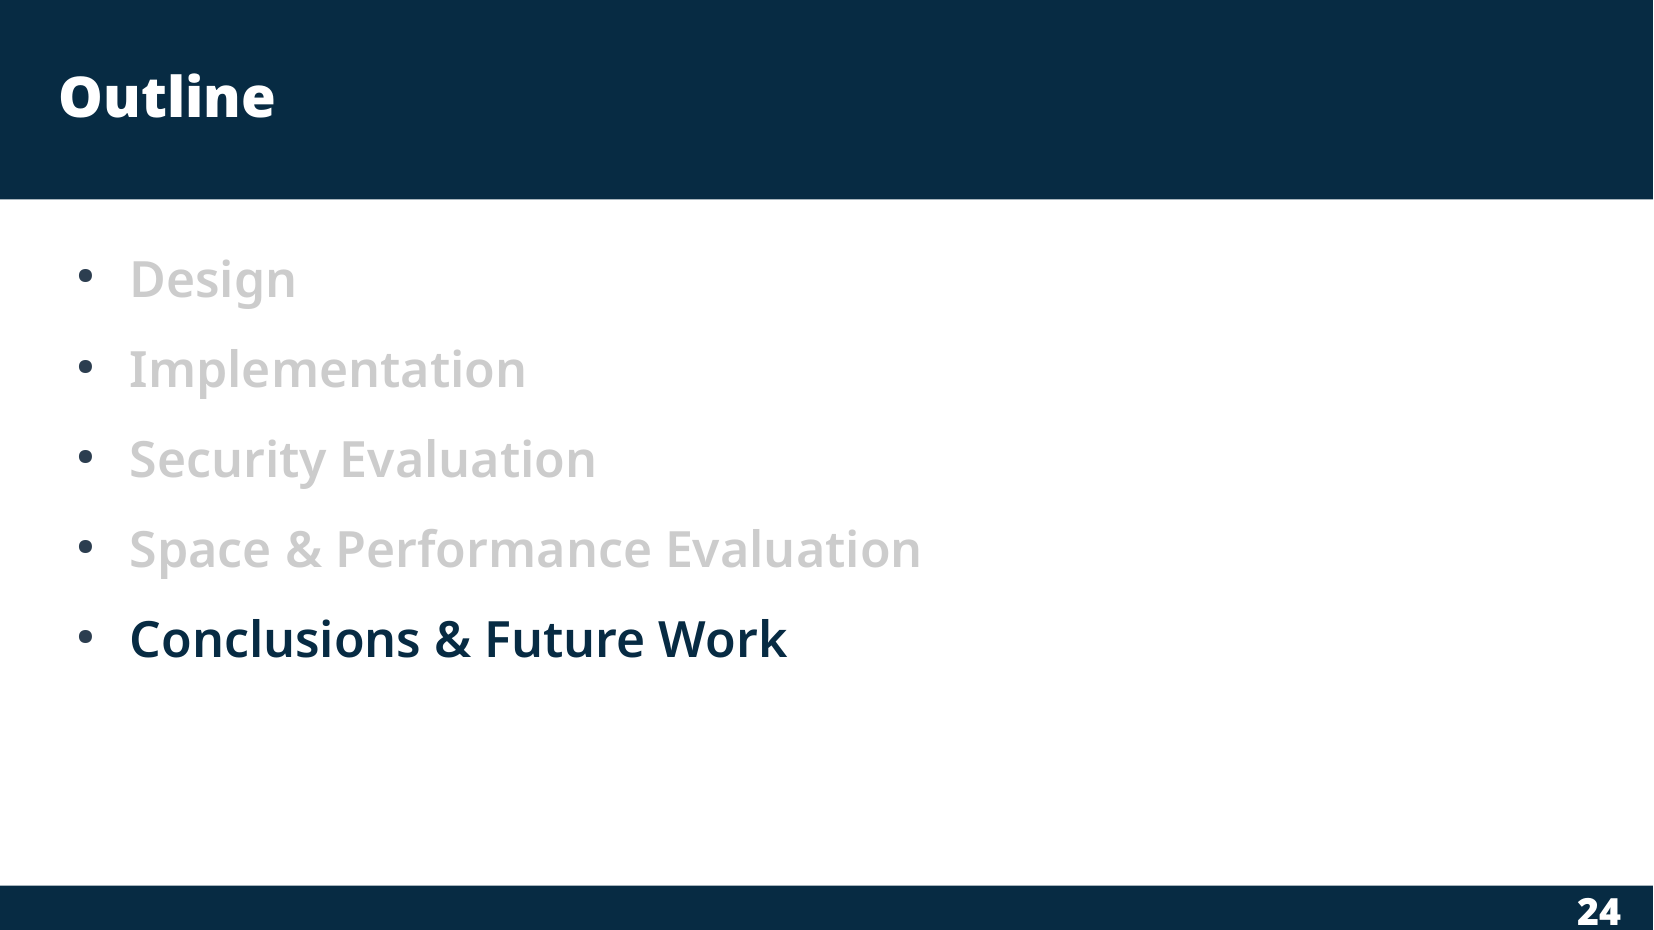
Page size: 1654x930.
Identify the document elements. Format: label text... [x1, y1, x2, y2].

list Design Implementation Security Evaluation Space & Performance Evaluation Conclusions & Future Work [58, 243, 1594, 864]
title Outline [58, 36, 1594, 155]
